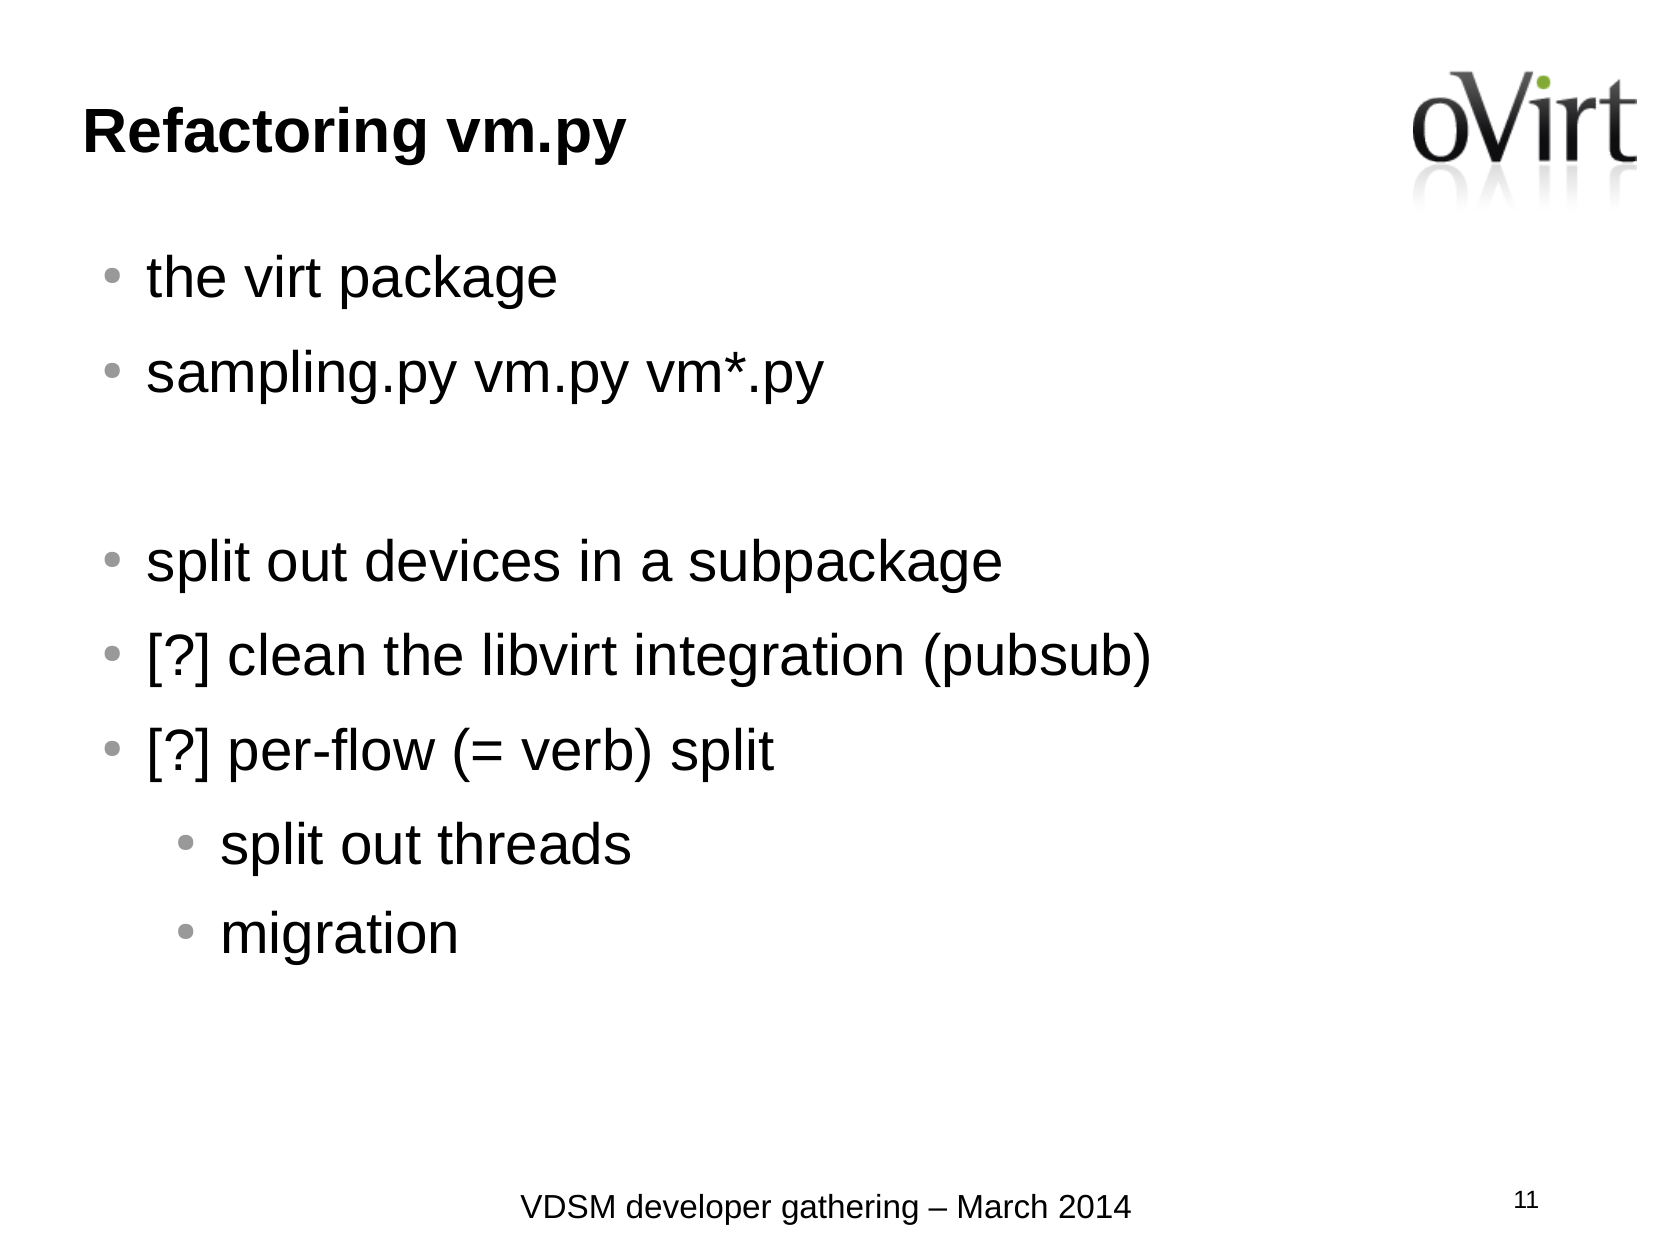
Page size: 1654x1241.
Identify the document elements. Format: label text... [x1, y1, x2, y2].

title Refactoring vm.py [82, 37, 1303, 226]
list the virt package sampling.py vm.py vm*.py split out devices in a subpackage [?] clean the libvirt integration (pubsub) [?] per-flow (= verb) split split out threads migration [86, 244, 1576, 1039]
picture [1413, 63, 1637, 212]
